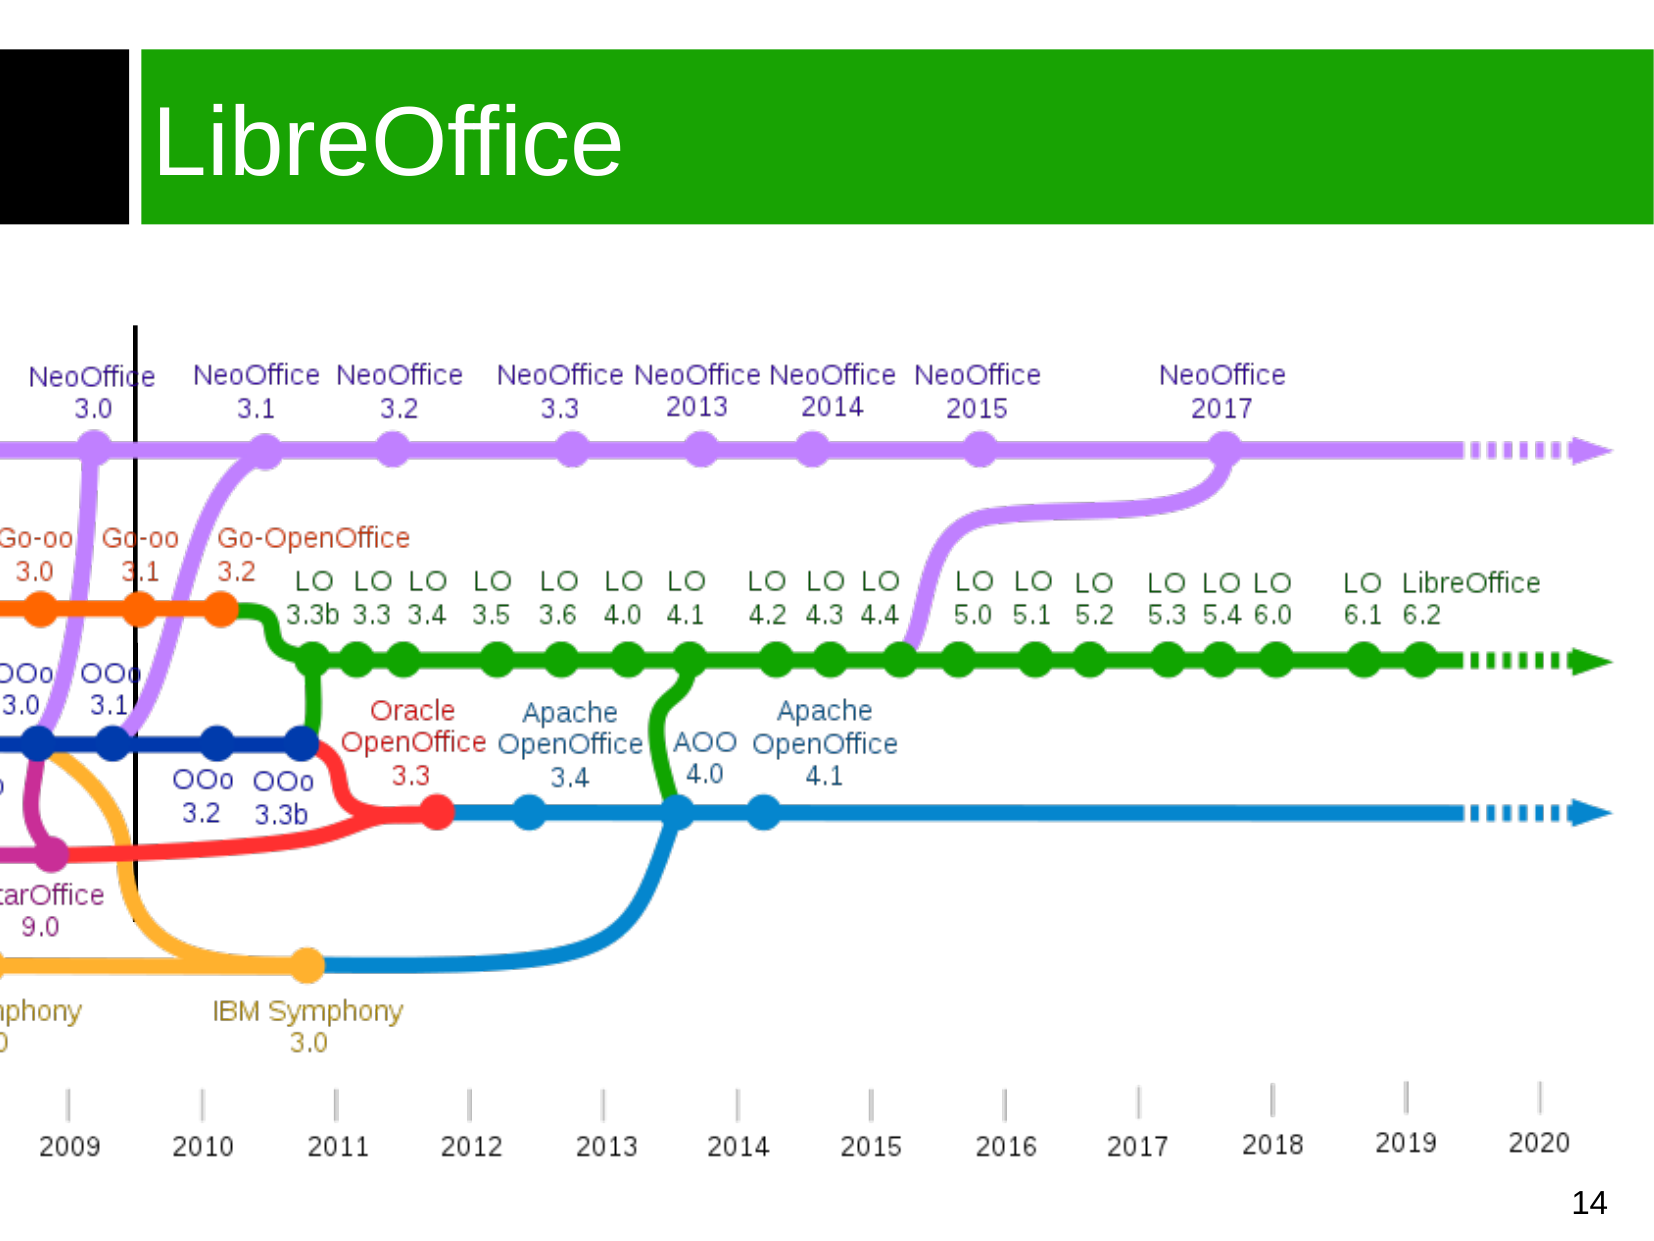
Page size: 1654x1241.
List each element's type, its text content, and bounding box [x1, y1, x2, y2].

title LibreOffice [152, 72, 1654, 211]
picture [0, 334, 1630, 1182]
